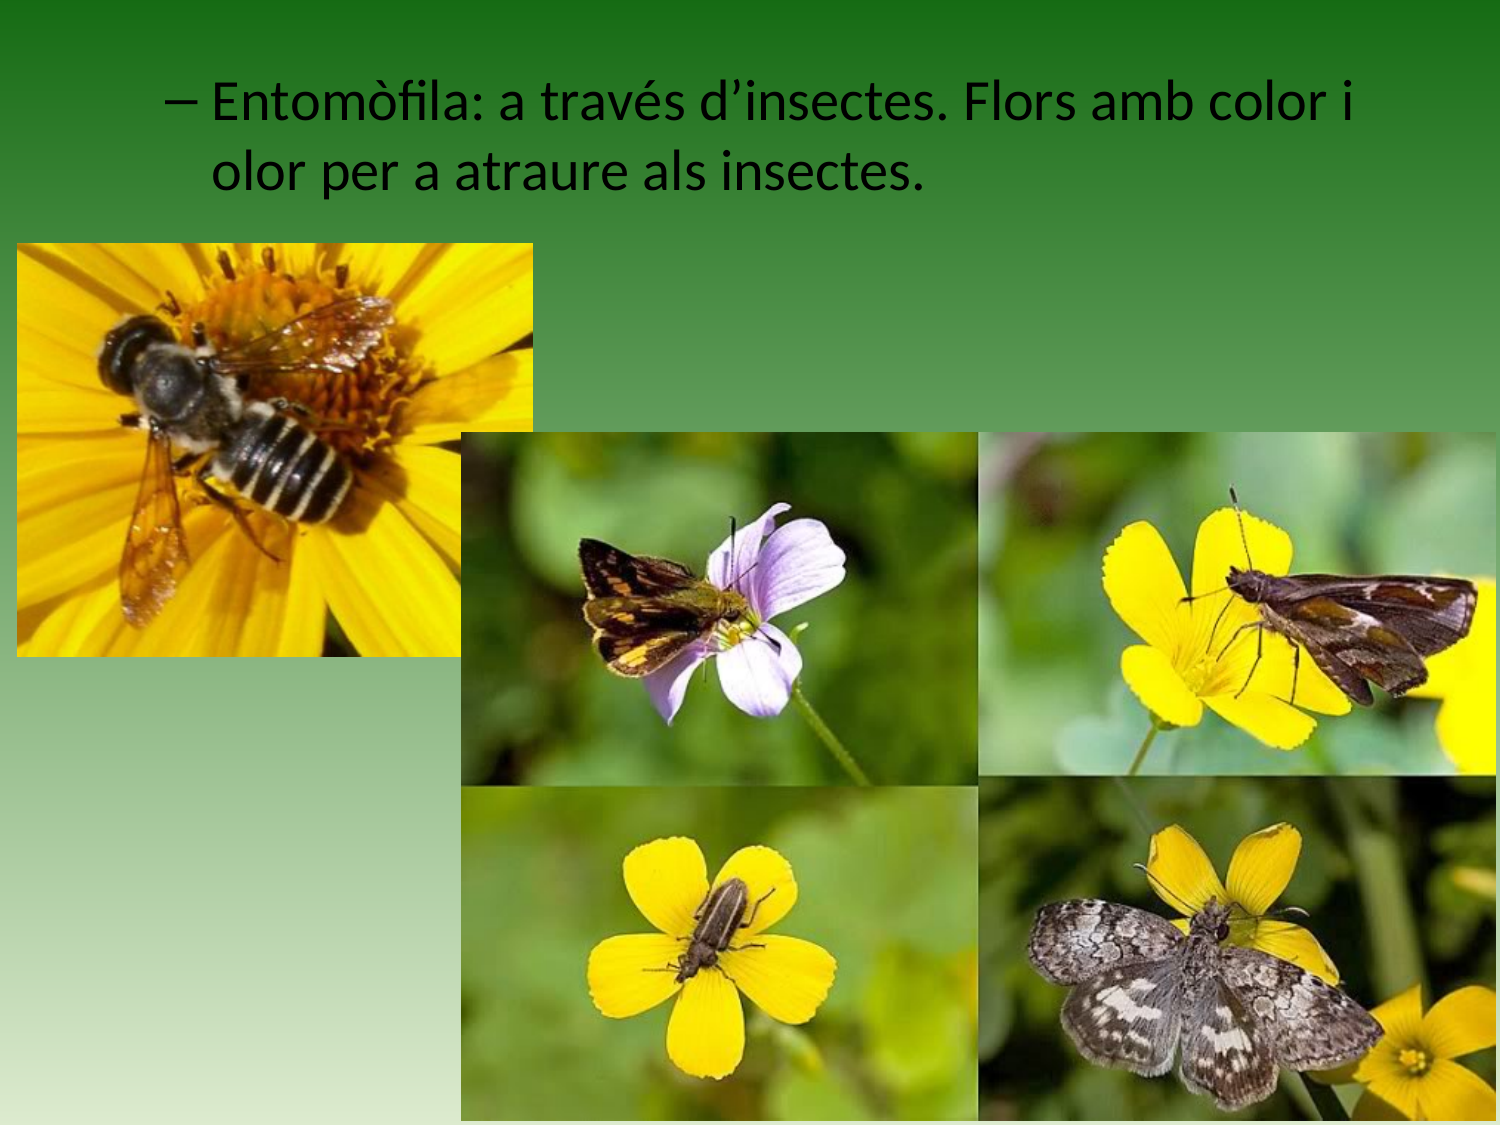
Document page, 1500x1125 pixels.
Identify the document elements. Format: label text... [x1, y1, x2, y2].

list Entomòfila: a través d’insectes. Flors amb color i olor per a atraure als insectes. [75, 54, 1426, 307]
picture [17, 243, 1496, 1121]
